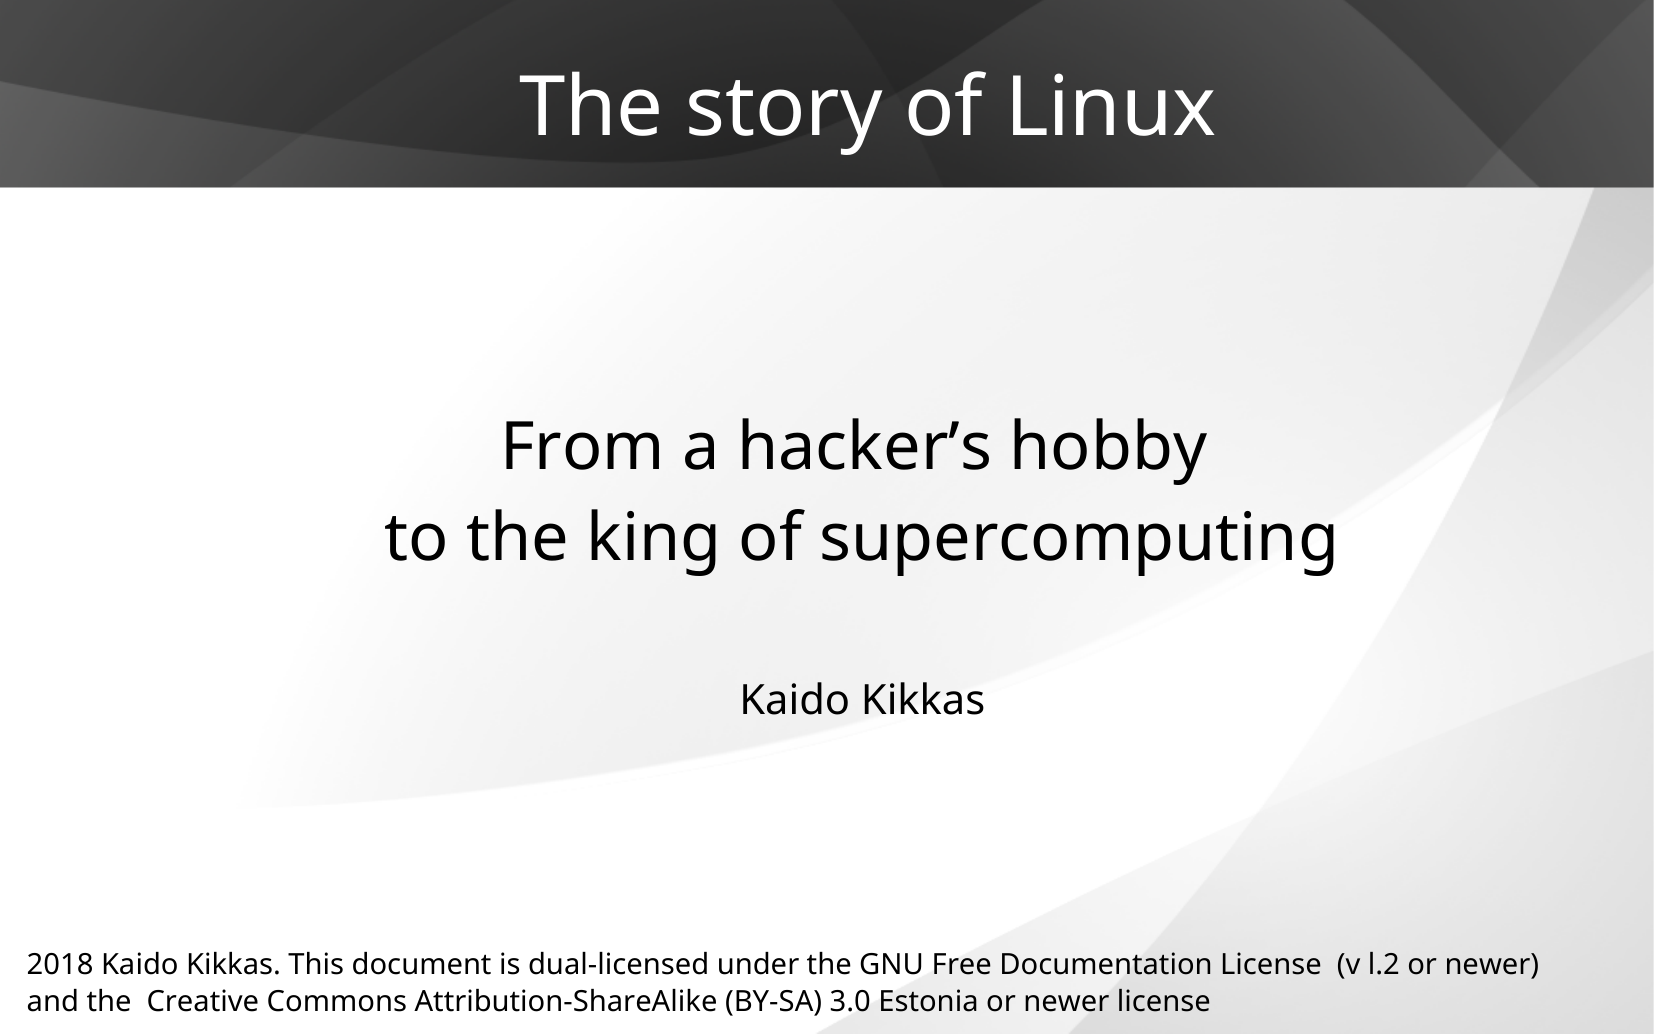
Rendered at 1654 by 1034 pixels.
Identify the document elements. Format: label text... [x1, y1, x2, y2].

picture [0, 0, 1654, 1034]
text_box 2018 Kaido Kikkas. This document is dual-licensed under the GNU Free Documentation License (v l.2 or newer) and the Creative Commons Attribution-ShareAlike (BY-SA) 3.0 Estonia or newer license [11, 937, 1613, 1028]
title The story of Linux [124, 0, 1613, 208]
subtitle From a hacker’s hobby to the king of supercomputing Kaido Kikkas [187, 225, 1538, 901]
